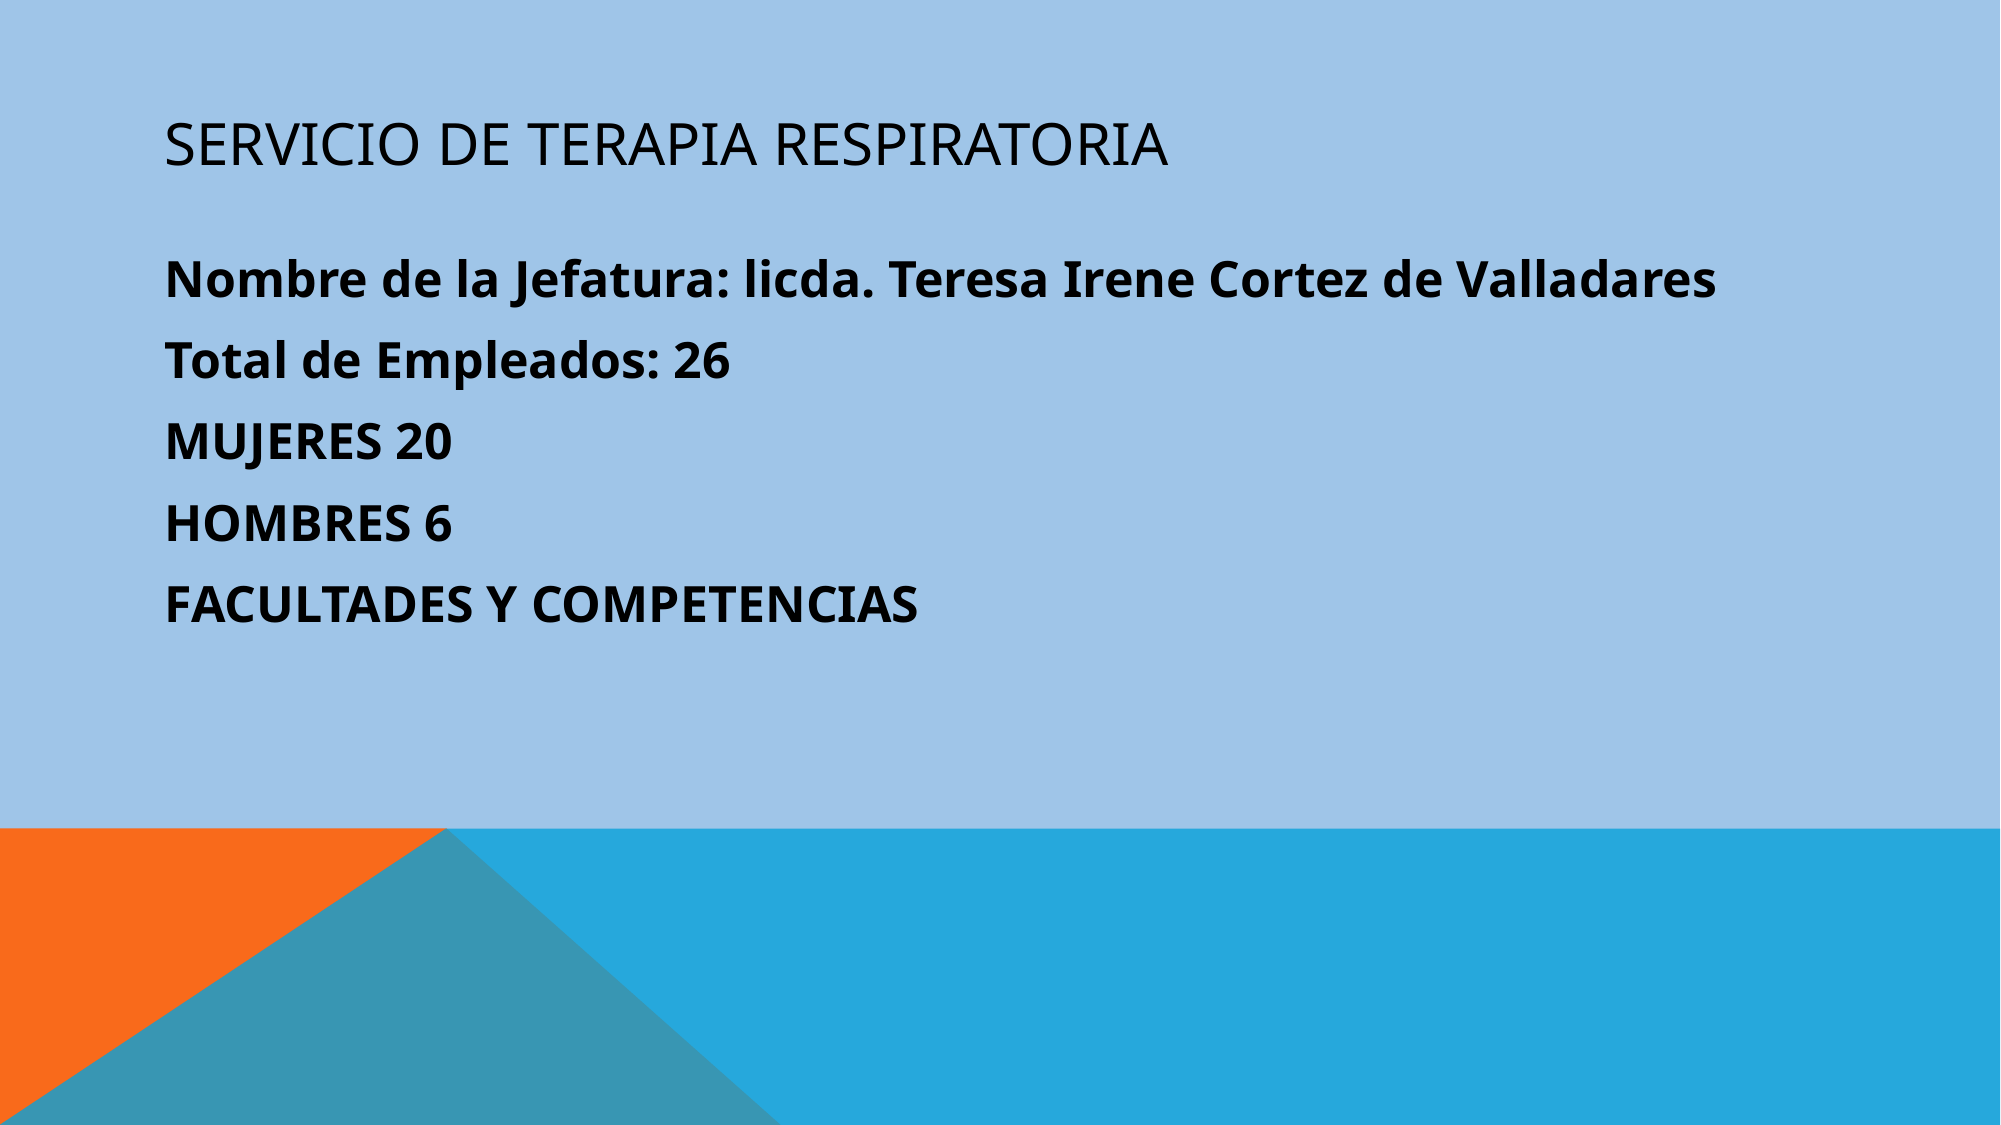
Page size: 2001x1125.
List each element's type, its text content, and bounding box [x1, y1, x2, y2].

text_box SERVICIO DE TERAPIA RESPIRATORIA [149, 99, 1850, 194]
text_box Nombre de la Jefatura: licda. Teresa Irene Cortez de Valladares Total de Empleados: 26 MUJERES 20 HOMBRES 6 FACULTADES Y COMPETENCIAS [149, 234, 1850, 950]
